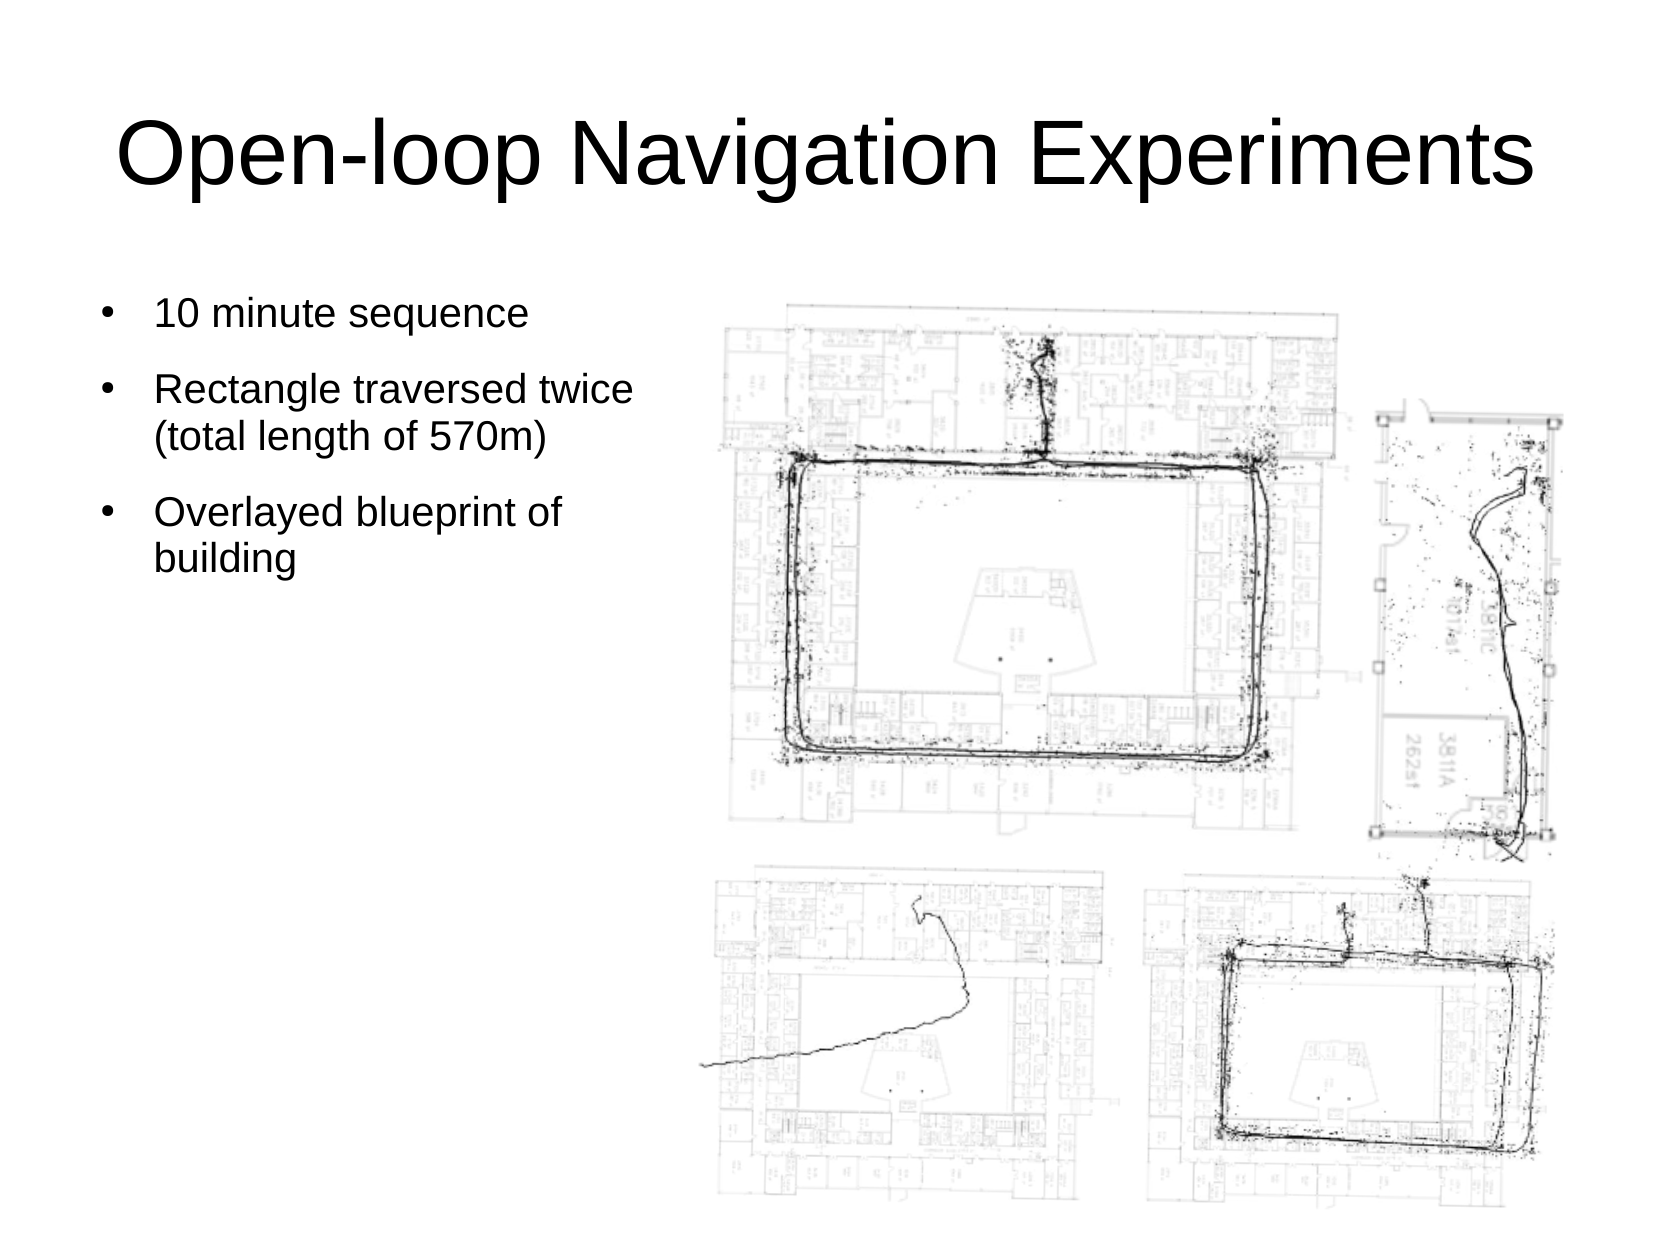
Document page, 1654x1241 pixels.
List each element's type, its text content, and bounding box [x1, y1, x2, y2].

picture [645, 220, 1621, 1231]
list 10 minute sequence Rectangle traversed twice (total length of 570m) Overlayed blueprint of building [82, 290, 660, 1010]
title Open-loop Navigation Experiments [82, 49, 1571, 257]
